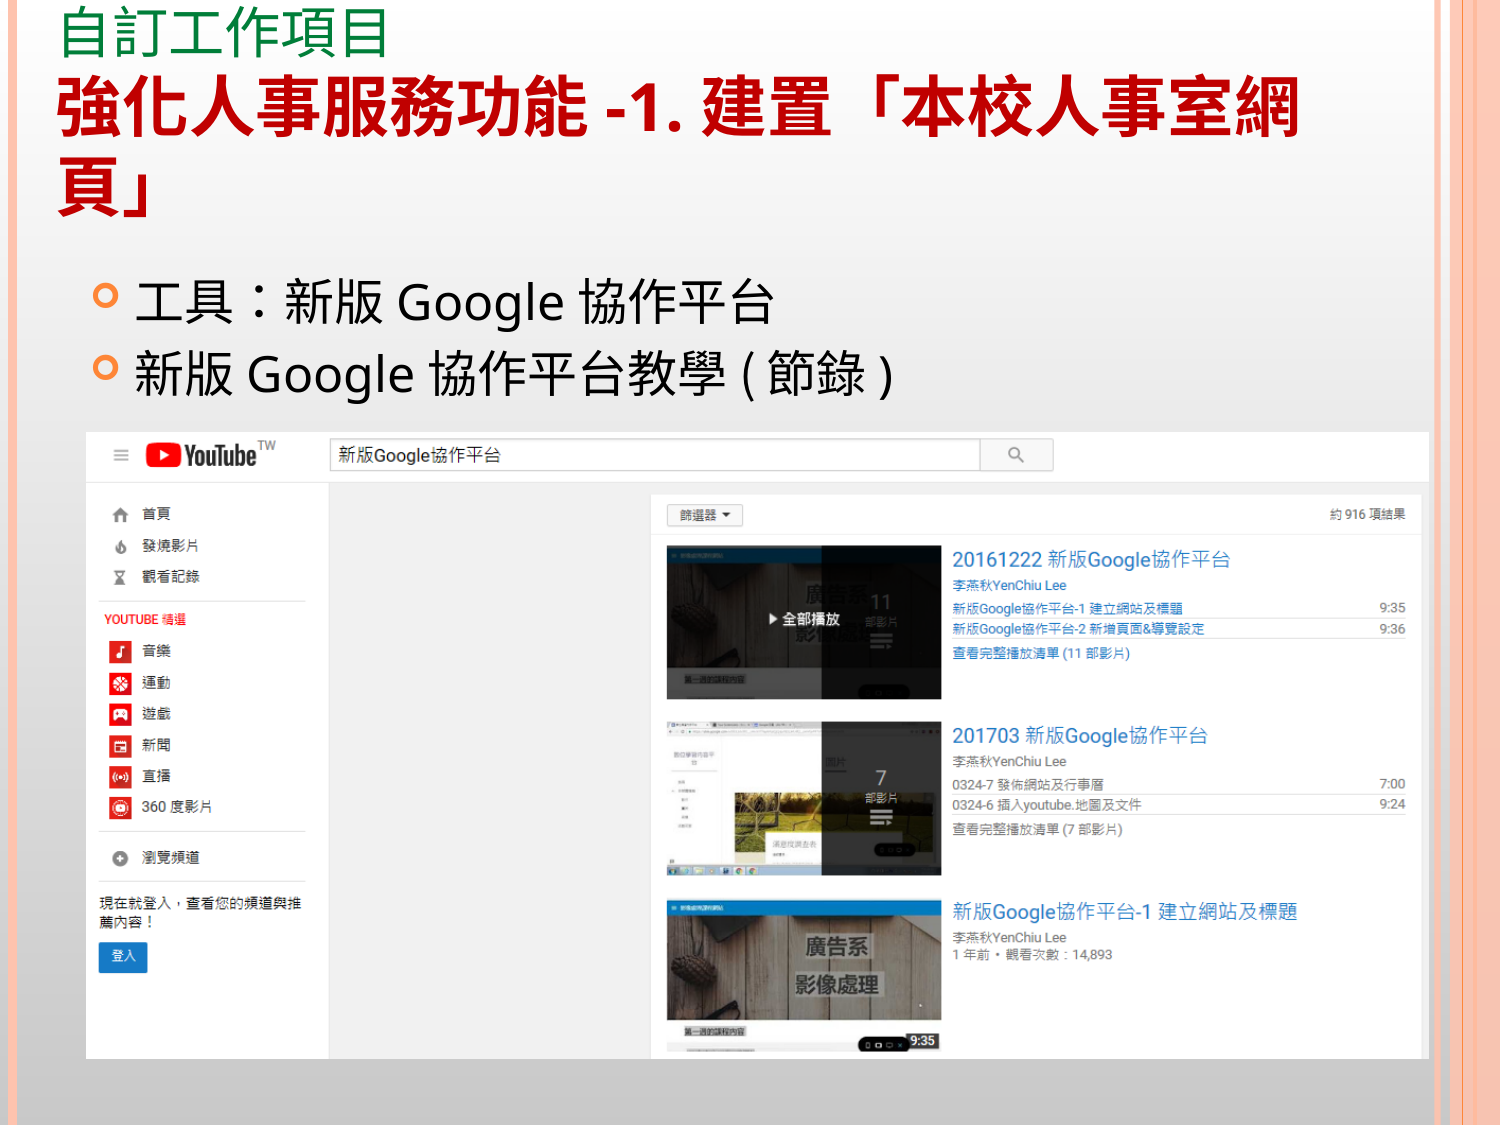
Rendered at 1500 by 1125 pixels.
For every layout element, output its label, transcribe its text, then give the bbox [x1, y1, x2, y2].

list 工具：新版Google協作平台 新版Google協作平台教學(節錄) [75, 262, 1436, 1062]
title 自訂工作項目 強化人事服務功能-1.建置「本校人事室網頁」 [41, 45, 1412, 233]
